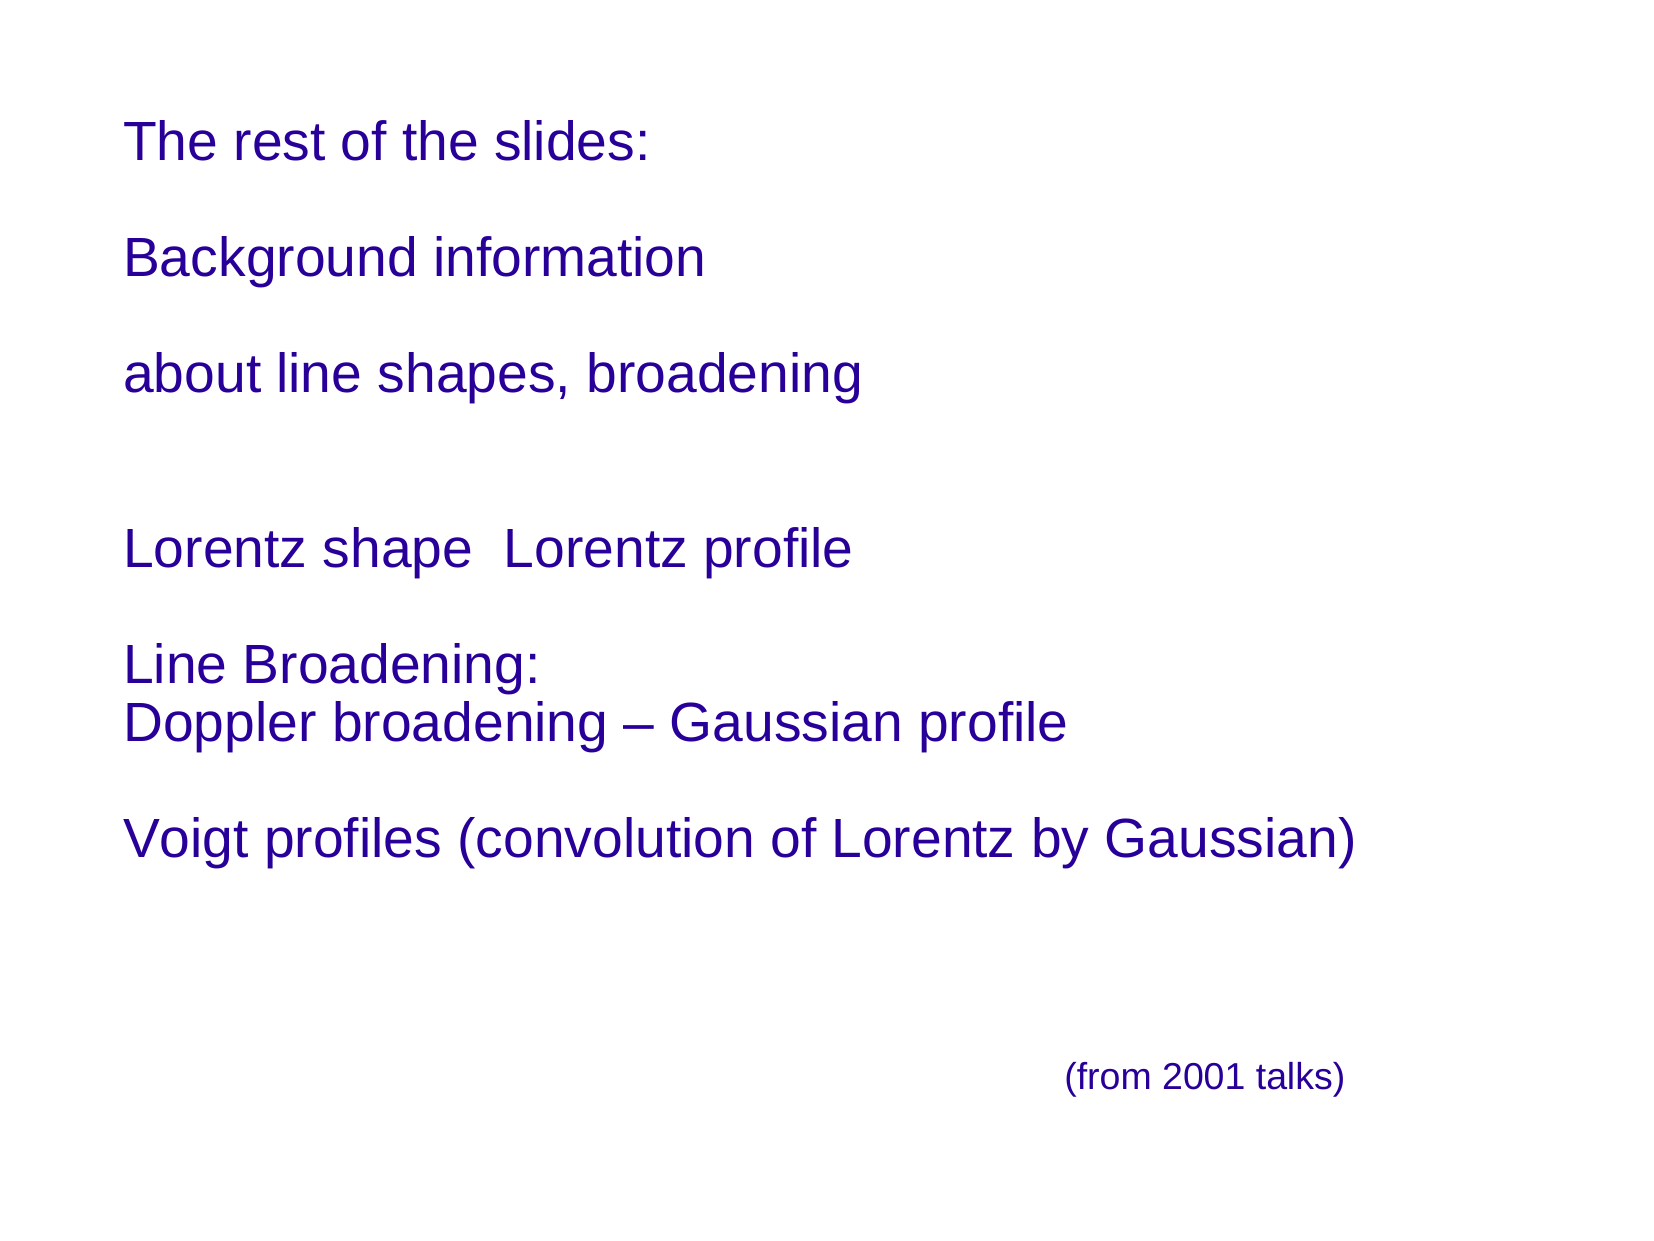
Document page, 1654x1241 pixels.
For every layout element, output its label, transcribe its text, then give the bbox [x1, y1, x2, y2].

text_box The rest of the slides: Background information about line shapes, broadening Lorentz shape Lorentz profile Line Broadening: Doppler broadening – Gaussian profile Voigt profiles (convolution of Lorentz by Gaussian) (from 2001 talks) [108, 44, 1489, 1109]
